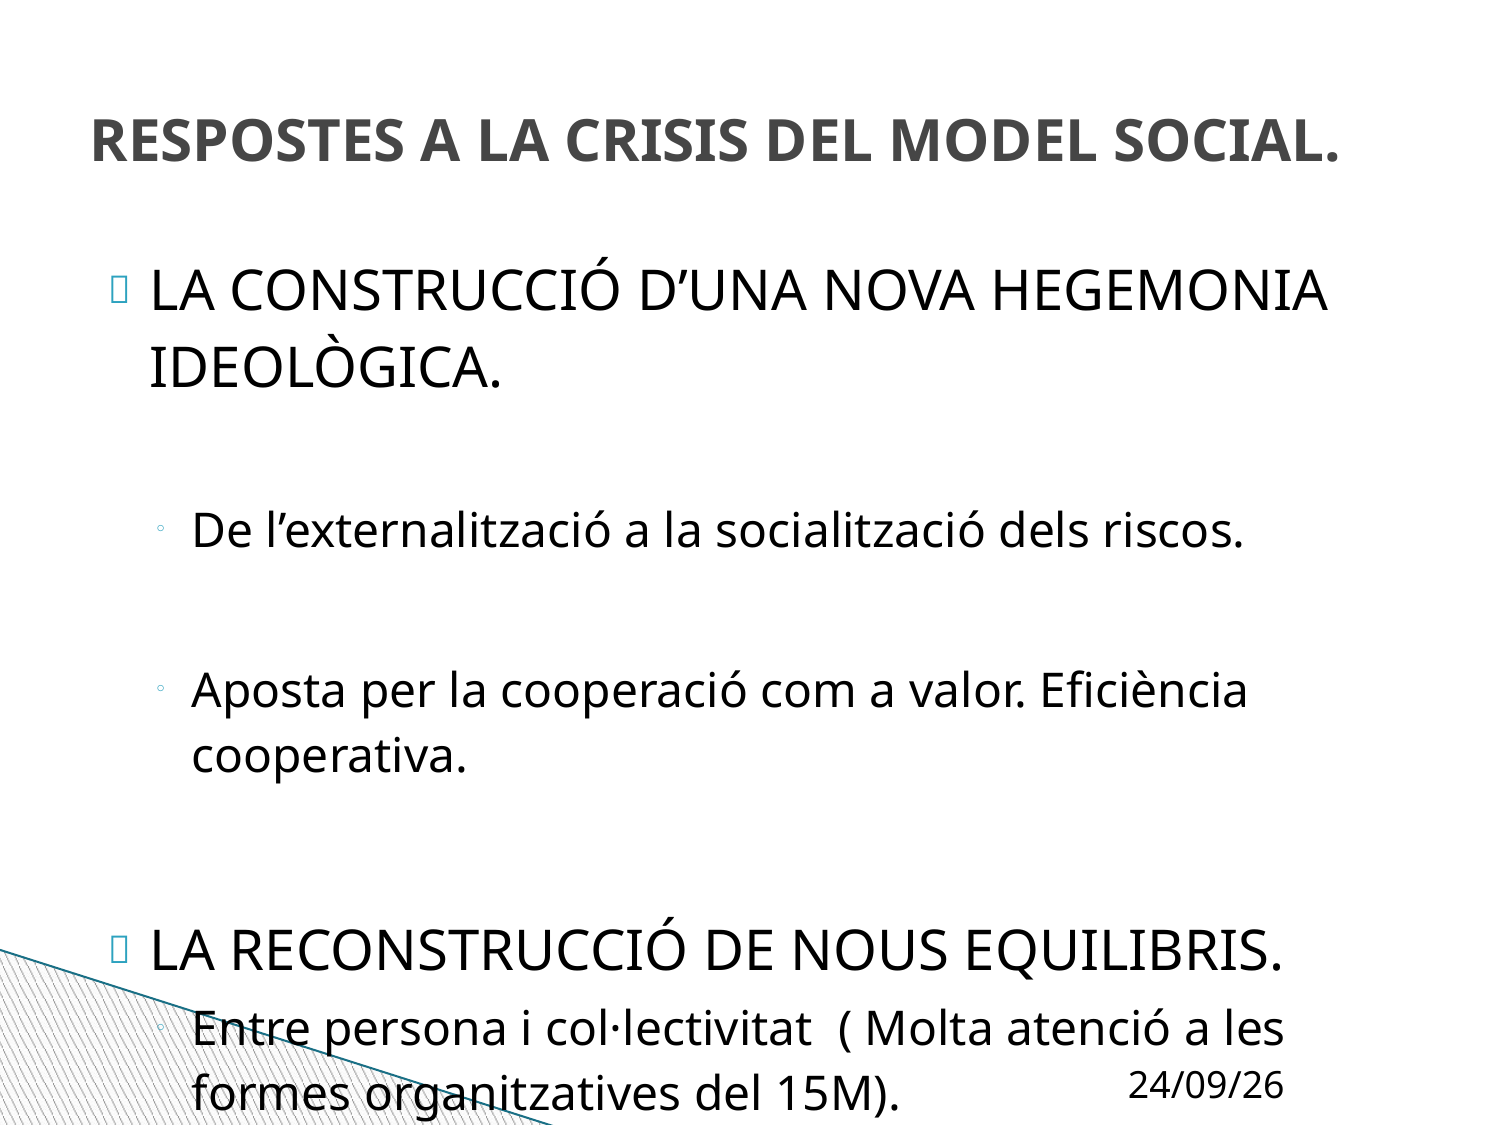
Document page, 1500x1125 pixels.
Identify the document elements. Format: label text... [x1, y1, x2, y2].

picture [448, 1098, 460, 1107]
list LA CONSTRUCCIÓ D’UNA NOVA HEGEMONIA IDEOLÒGICA. De l’externalització a la socialització dels riscos. Aposta per la cooperació com a valor. Eficiència cooperativa. LA RECONSTRUCCIÓ DE NOUS EQUILIBRIS. Entre persona i col·lectivitat ( Molta atenció a les formes organitzatives del 15M). Entre societat i mercat. Entre eficiència i equitat. [75, 243, 1425, 986]
picture [0, 952, 543, 1125]
picture [419, 1087, 433, 1107]
title RESPOSTES A LA CRISIS DEL MODEL SOCIAL. [75, 45, 1425, 233]
